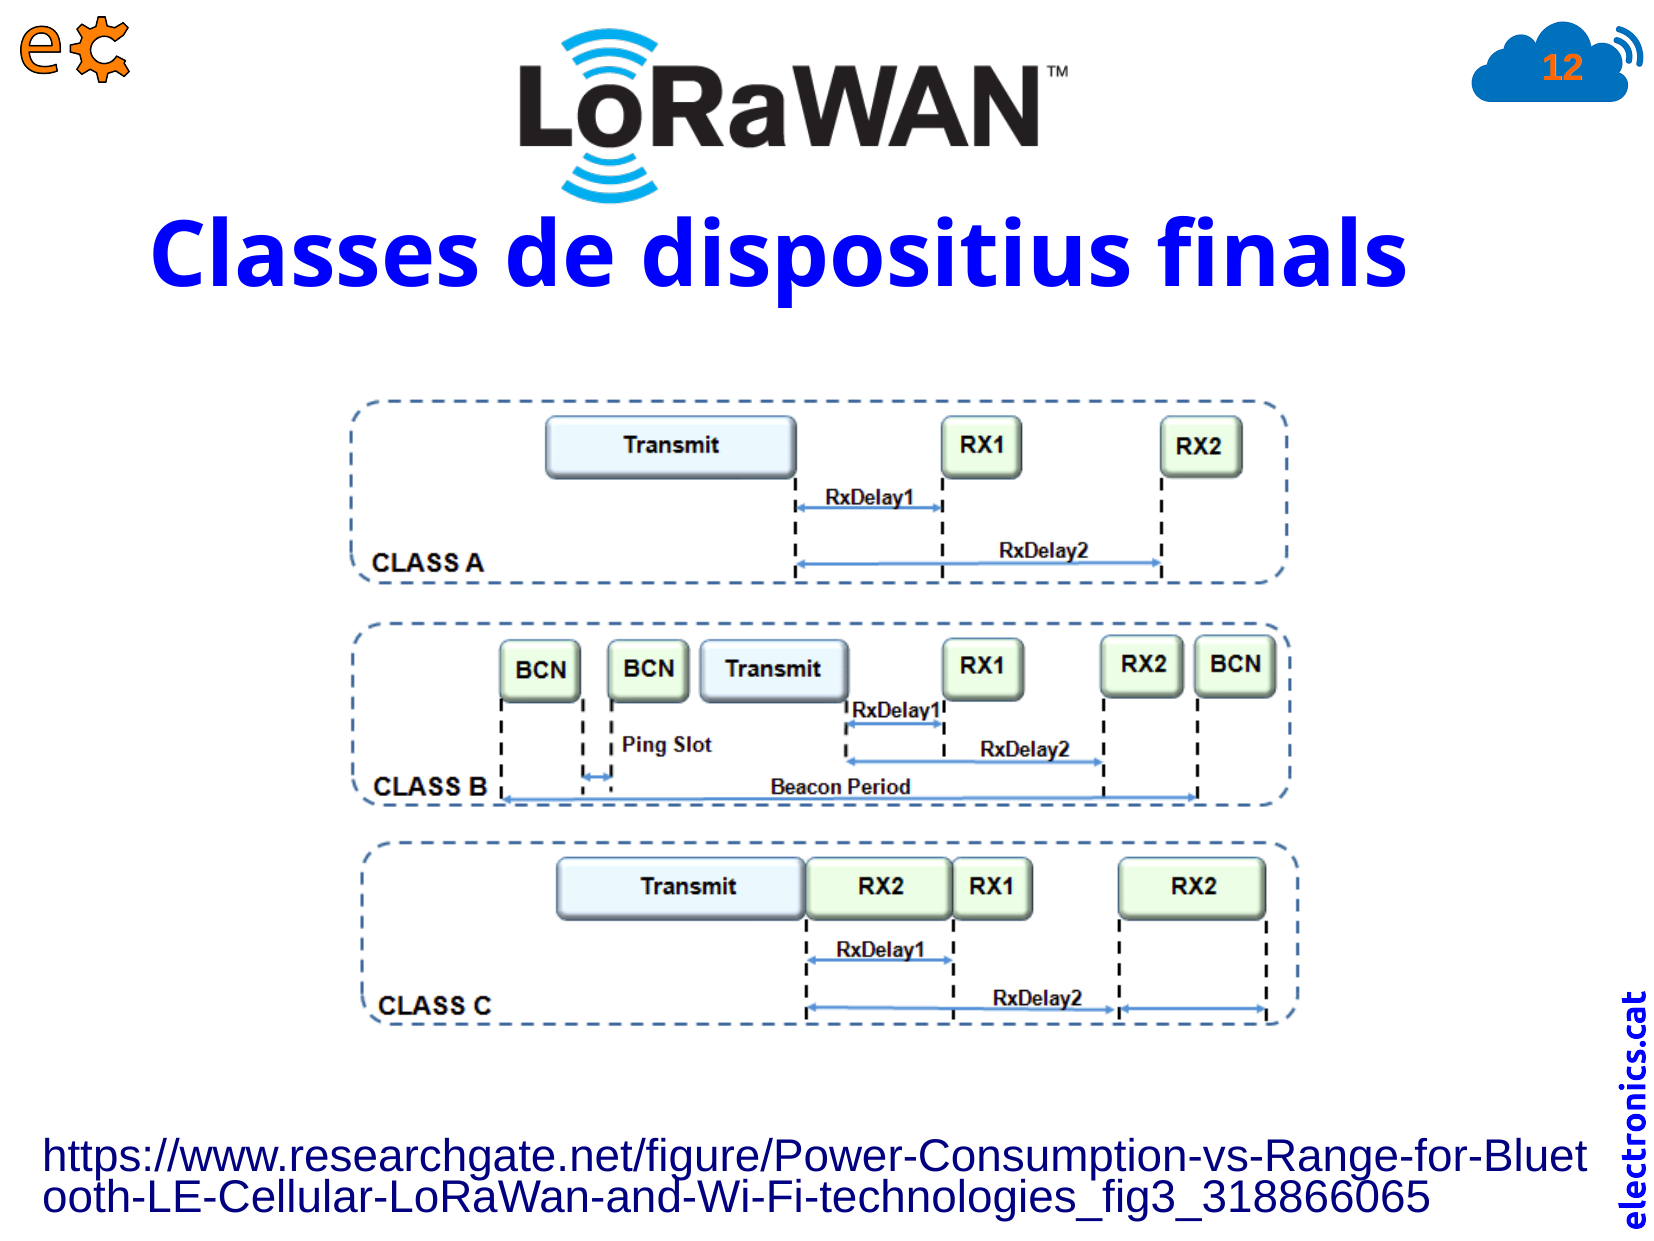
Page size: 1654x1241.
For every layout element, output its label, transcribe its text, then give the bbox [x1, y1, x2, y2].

title Classes de dispositius finals [0, 147, 1619, 355]
text_box <número> [1526, 38, 1654, 109]
picture [342, 389, 1312, 1037]
picture [405, 0, 1146, 284]
text_box https://www.researchgate.net/figure/Power-Consumption-vs-Range-for-Bluetooth-LE-Cellular-LoRaWan-and-Wi-Fi-technologies_fig3_318866065 [27, 1122, 1619, 1241]
picture [20, 16, 130, 83]
picture [1464, 16, 1650, 106]
picture [1618, 991, 1646, 1229]
